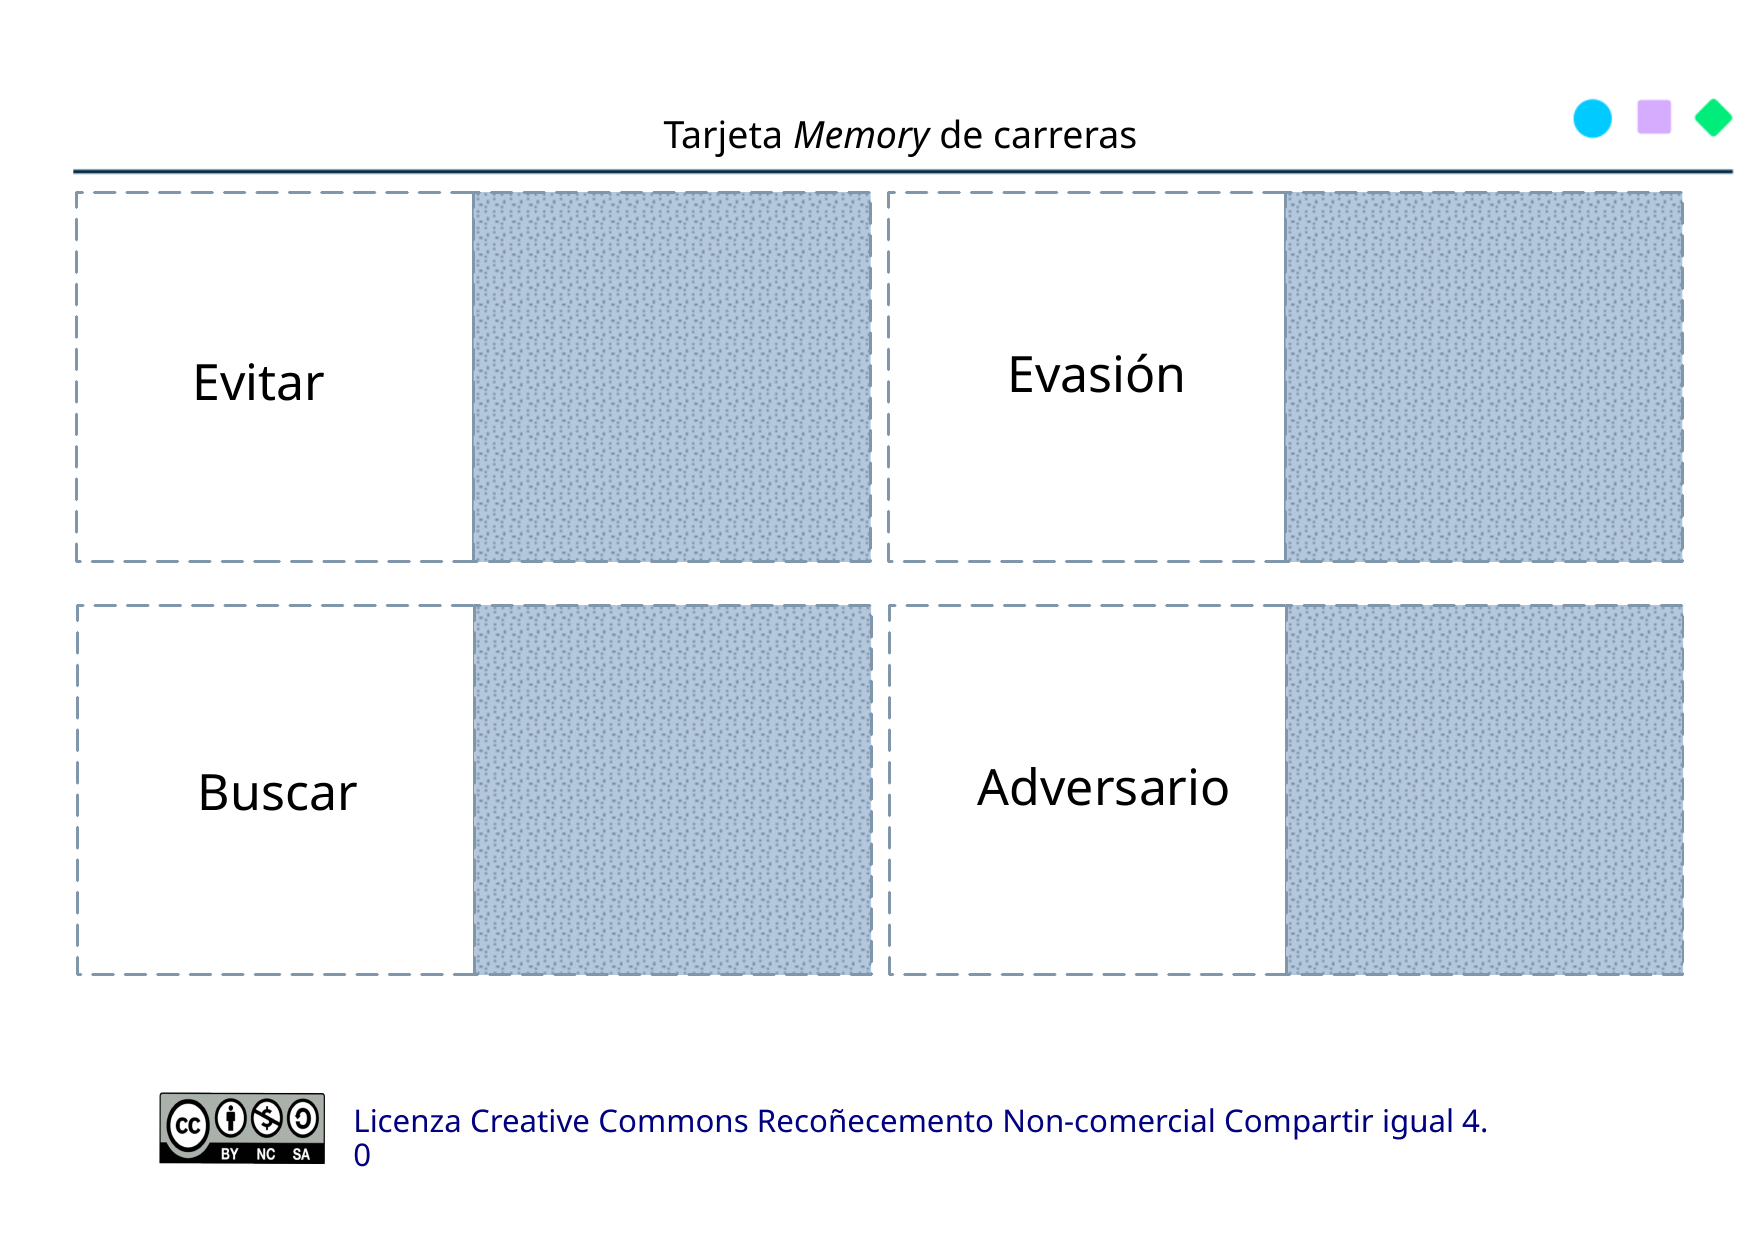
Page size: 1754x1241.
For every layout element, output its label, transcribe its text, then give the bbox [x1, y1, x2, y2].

text_box Evitar [177, 339, 336, 422]
text_box [474, 605, 872, 975]
text_box Licenza Creative Commons Recoñecemento Non-comercial Compartir igual 4.0 [338, 1072, 1506, 1170]
text_box Adversario [963, 744, 1232, 827]
text_box [1286, 605, 1684, 975]
picture [59, 70, 1743, 197]
text_box [1285, 192, 1683, 562]
text_box Buscar [183, 750, 369, 841]
text_box [473, 192, 871, 562]
picture [159, 1092, 325, 1164]
text_box Evasión [992, 331, 1201, 414]
